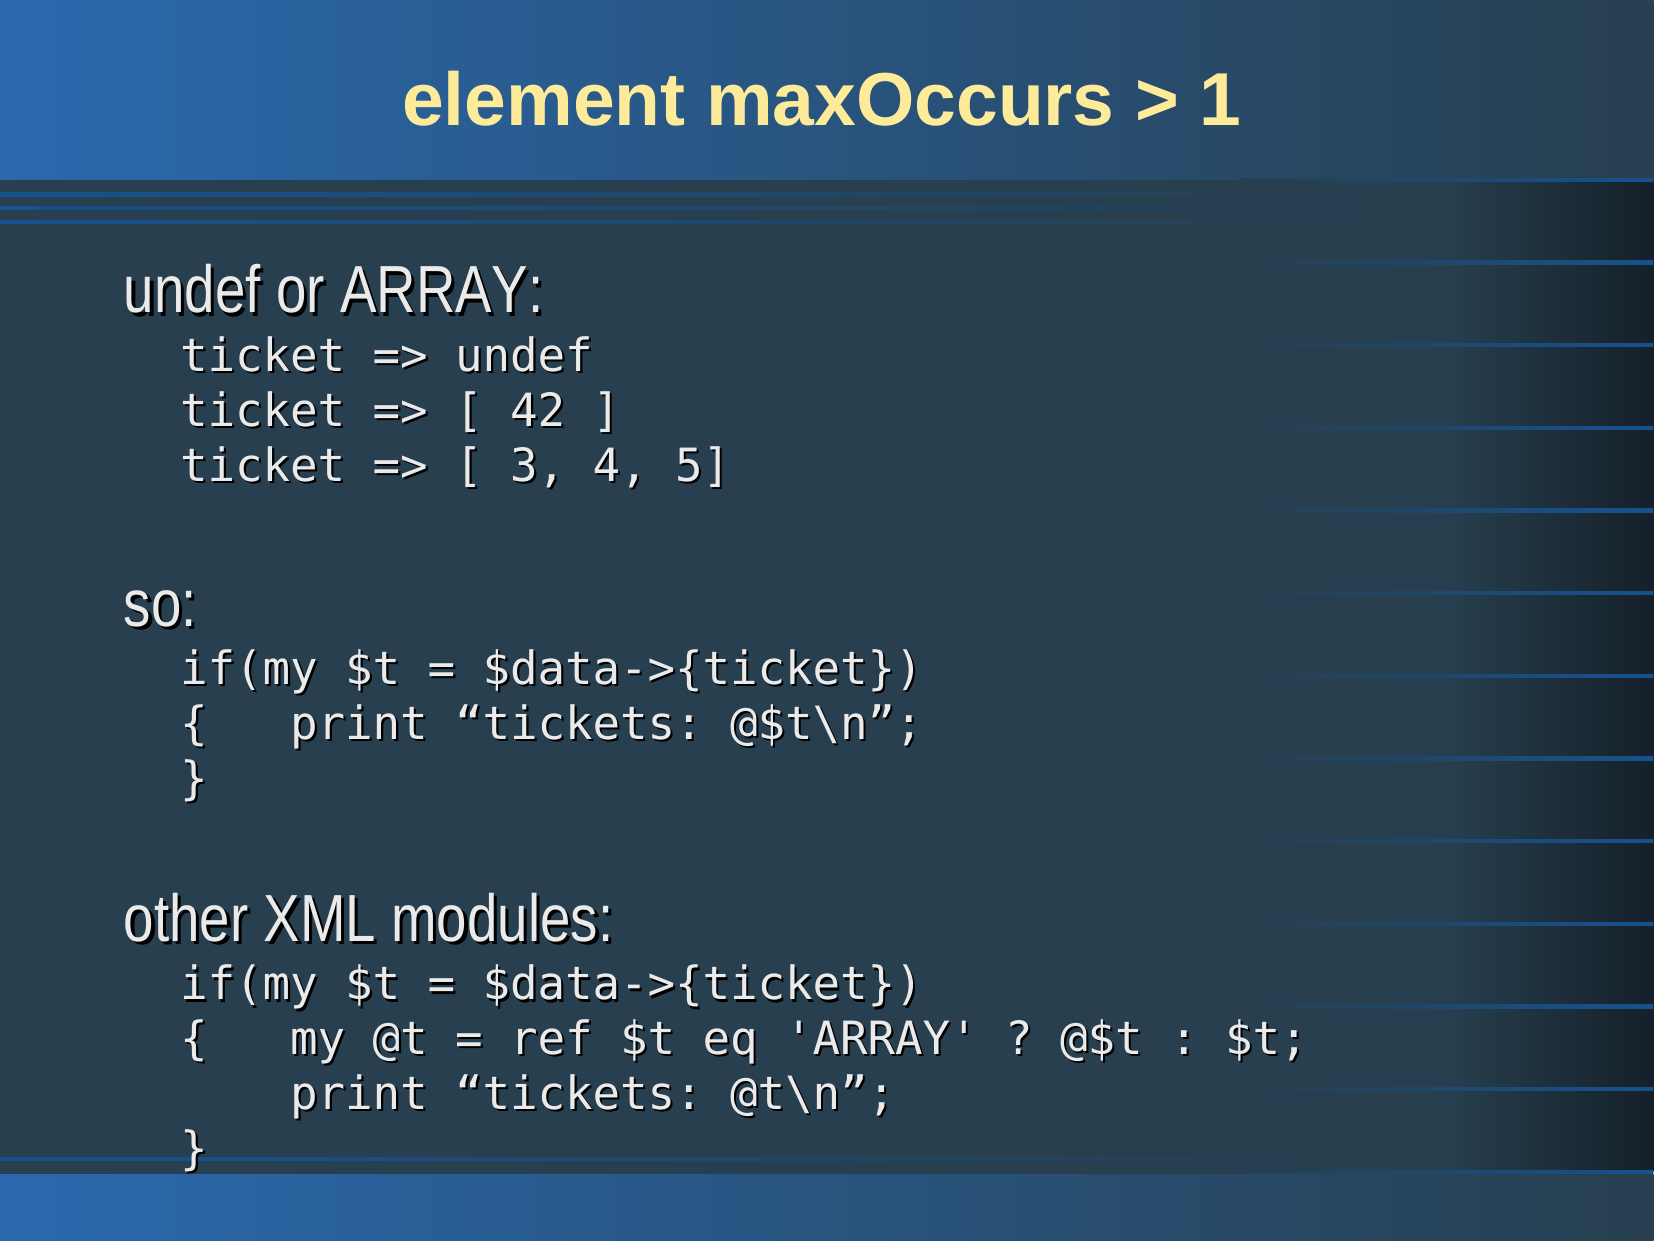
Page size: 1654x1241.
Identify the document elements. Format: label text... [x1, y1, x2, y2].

title element maxOccurs > 1 [91, 34, 1553, 158]
list undef or ARRAY: ticket => undef ticket => [ 42 ] ticket => [ 3, 4, 5] so: if(my $t = $data->{ticket}) { print “tickets: @$t\n”; } other XML modules: if(my $t = $data->{ticket}) { my @t = ref $t eq 'ARRAY' ? @$t : $t; print “tickets: @t\n”; } [124, 248, 1530, 1167]
